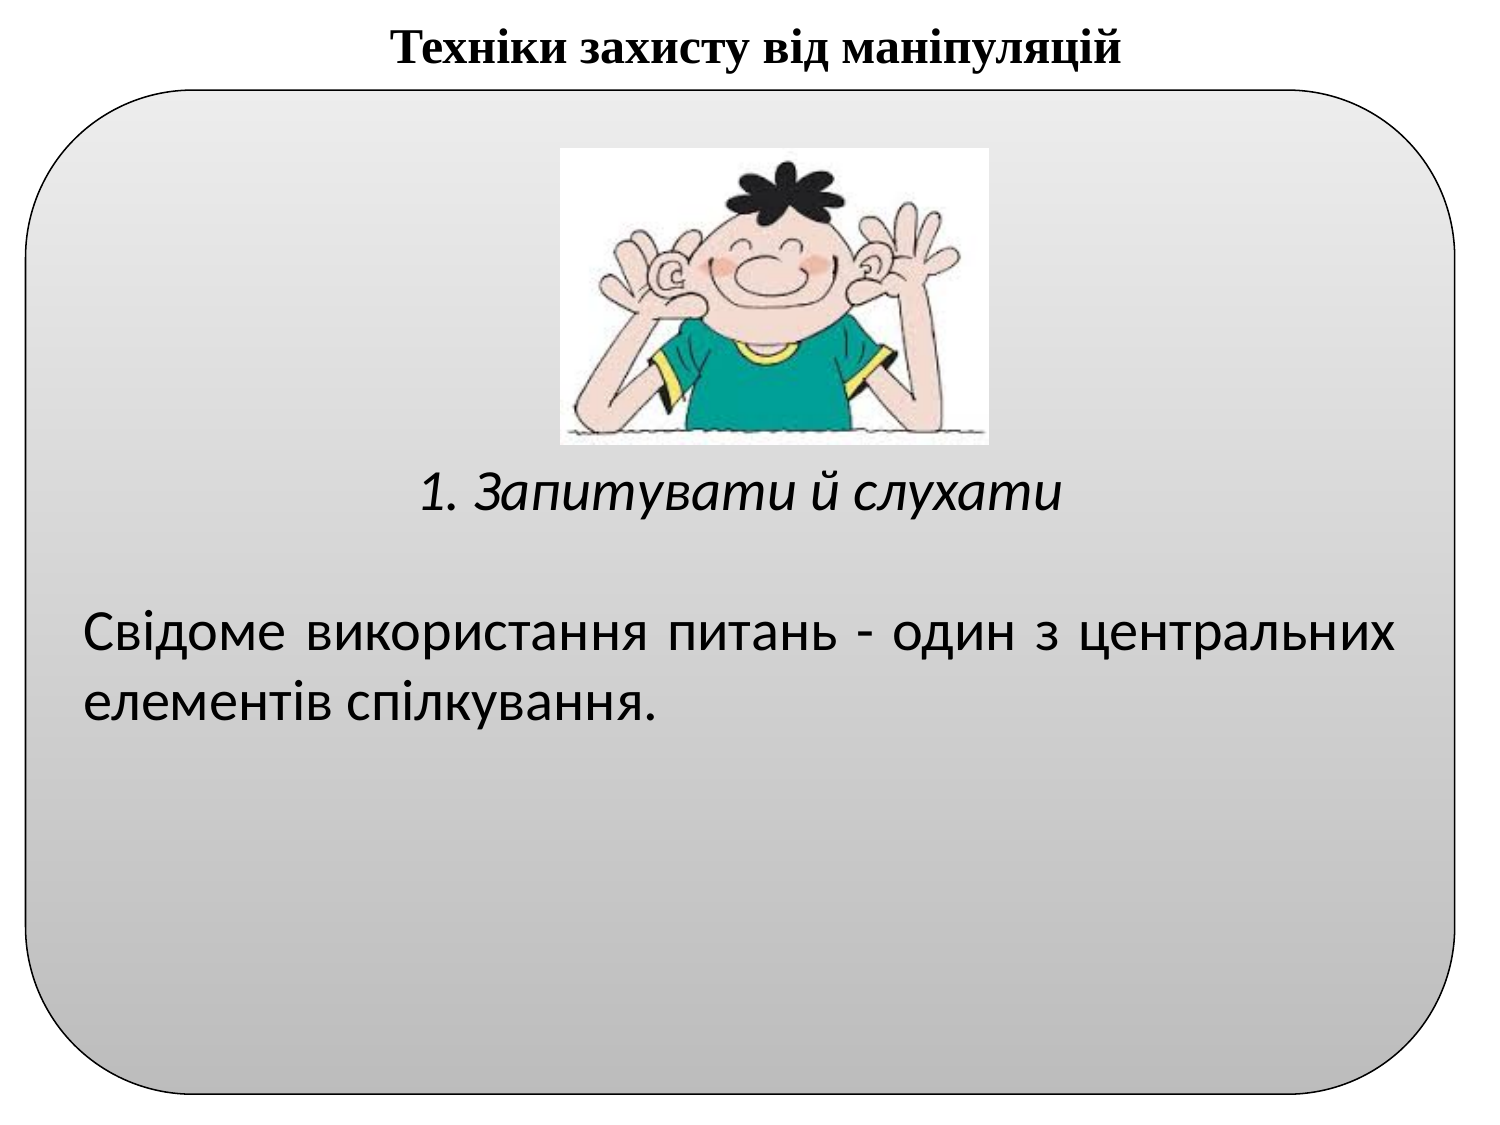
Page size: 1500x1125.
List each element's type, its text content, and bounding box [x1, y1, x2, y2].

title Техніки захисту від маніпуляцій [41, 6, 1471, 209]
text_box 1. Запитувати й слухати Свідоме використання питань - один з центральних елементів спілкування. [25, 187, 1455, 1095]
picture [560, 148, 989, 445]
